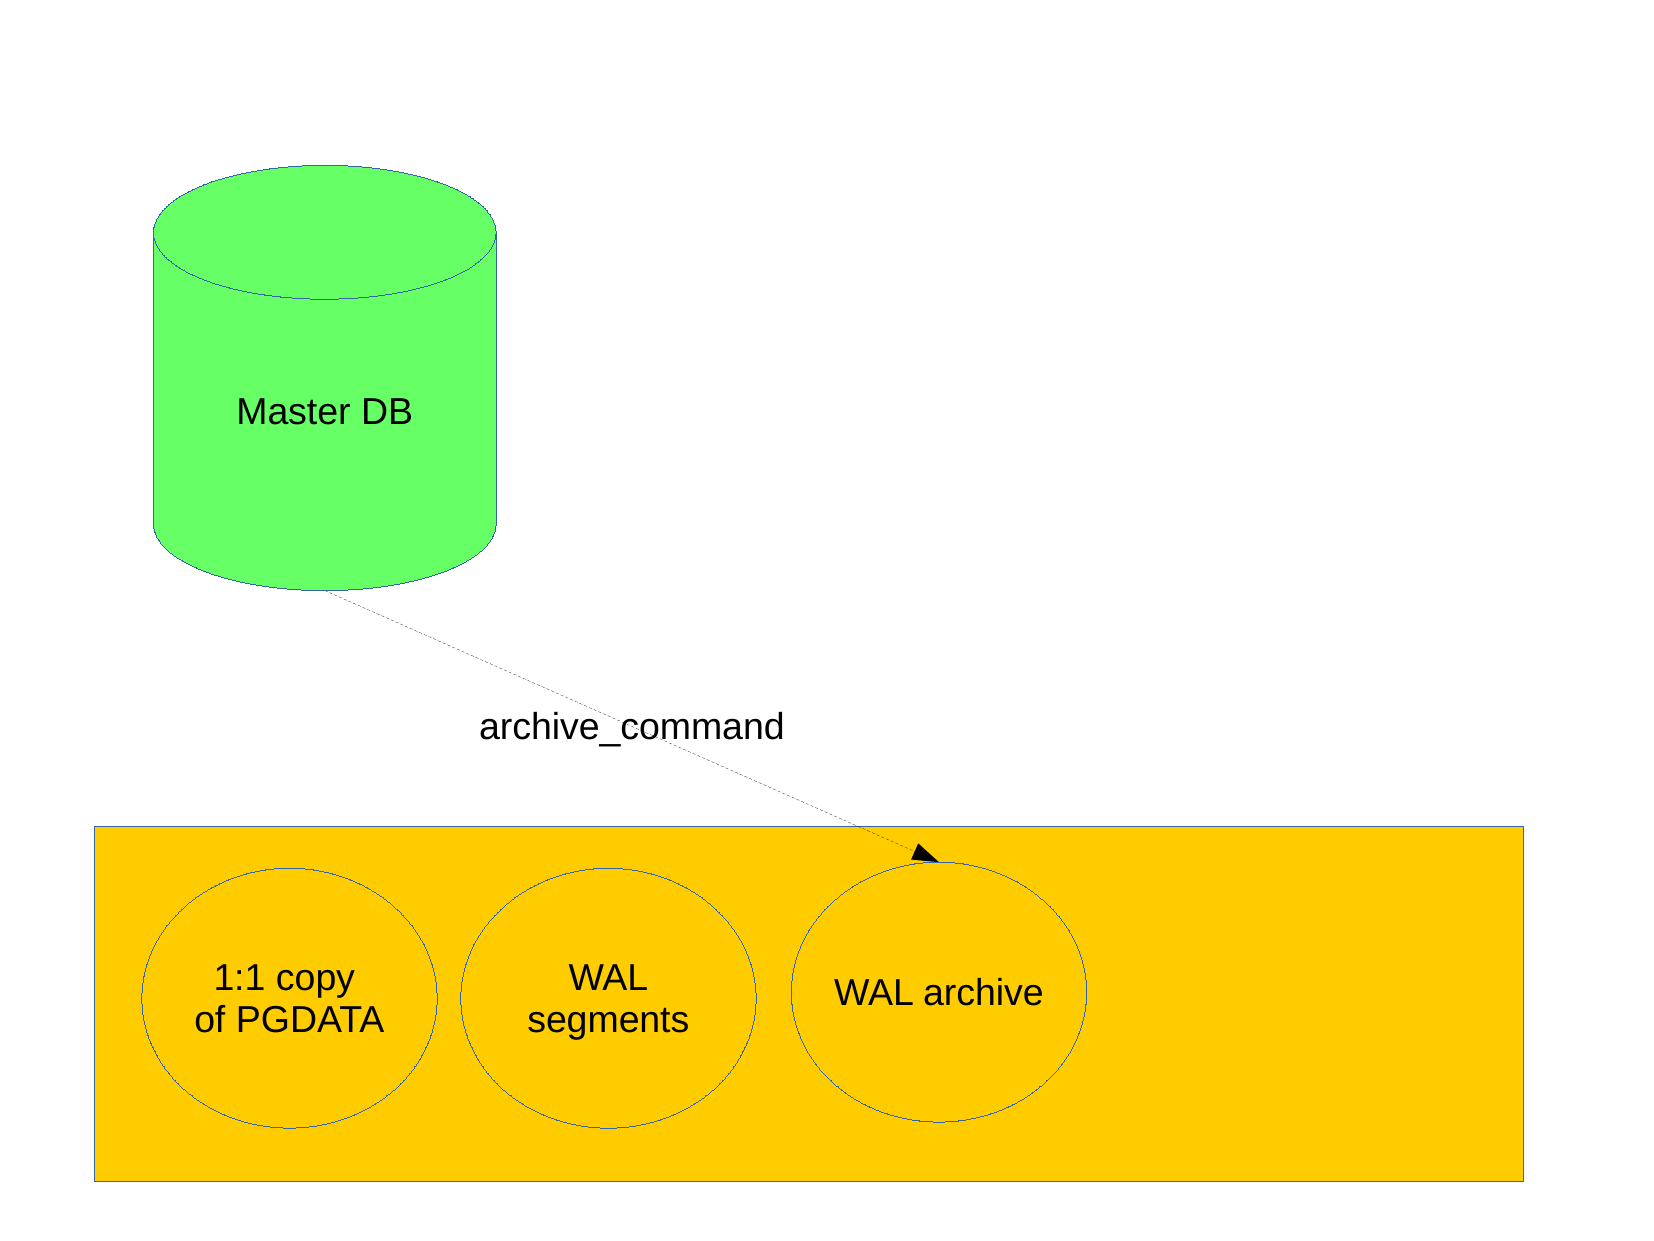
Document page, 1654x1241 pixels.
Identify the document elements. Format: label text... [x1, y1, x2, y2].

text_box [94, 826, 1524, 1182]
text_box 1:1 copy of PGDATA [141, 868, 438, 1129]
text_box WAL segments [460, 868, 757, 1129]
text_box WAL archive [791, 862, 1087, 1123]
text_box Master DB [153, 165, 497, 591]
